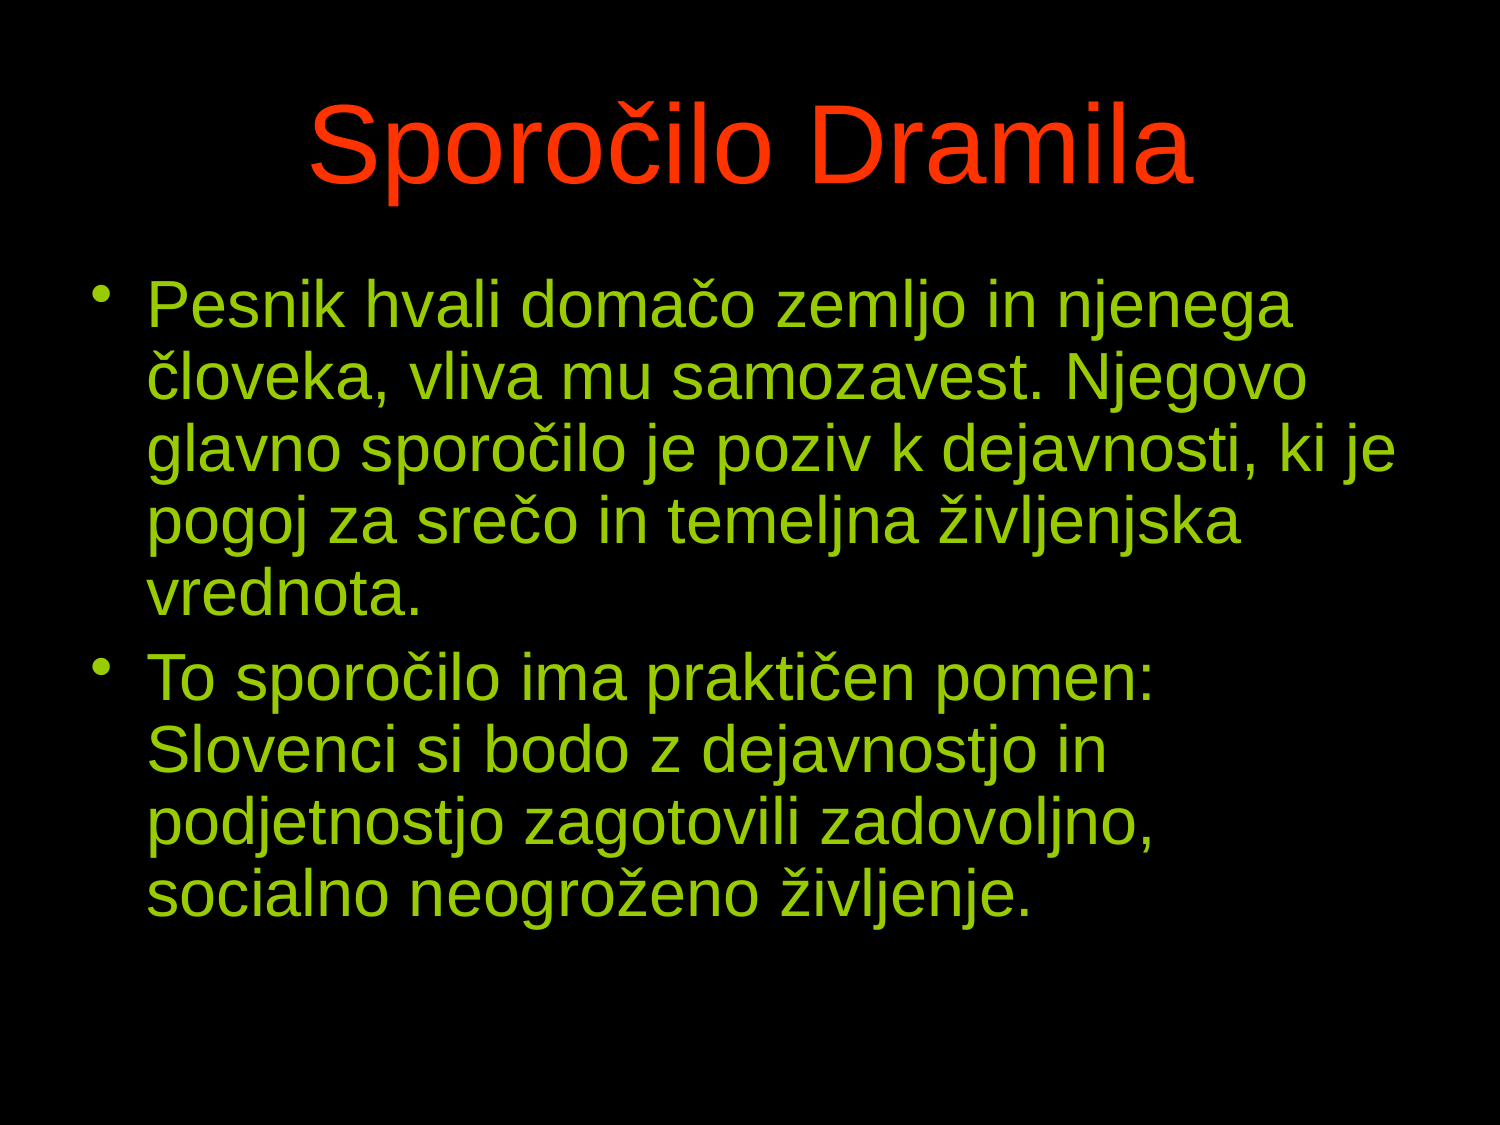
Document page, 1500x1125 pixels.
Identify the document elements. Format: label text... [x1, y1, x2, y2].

list Pesnik hvali domačo zemljo in njenega človeka, vliva mu samozavest. Njegovo glavno sporočilo je poziv k dejavnosti, ki je pogoj za srečo in temeljna življenjska vrednota. To sporočilo ima praktičen pomen: Slovenci si bodo z dejavnostjo in podjetnostjo zagotovili zadovoljno, socialno neogroženo življenje. [75, 262, 1425, 1005]
title Sporočilo Dramila [75, 45, 1425, 233]
